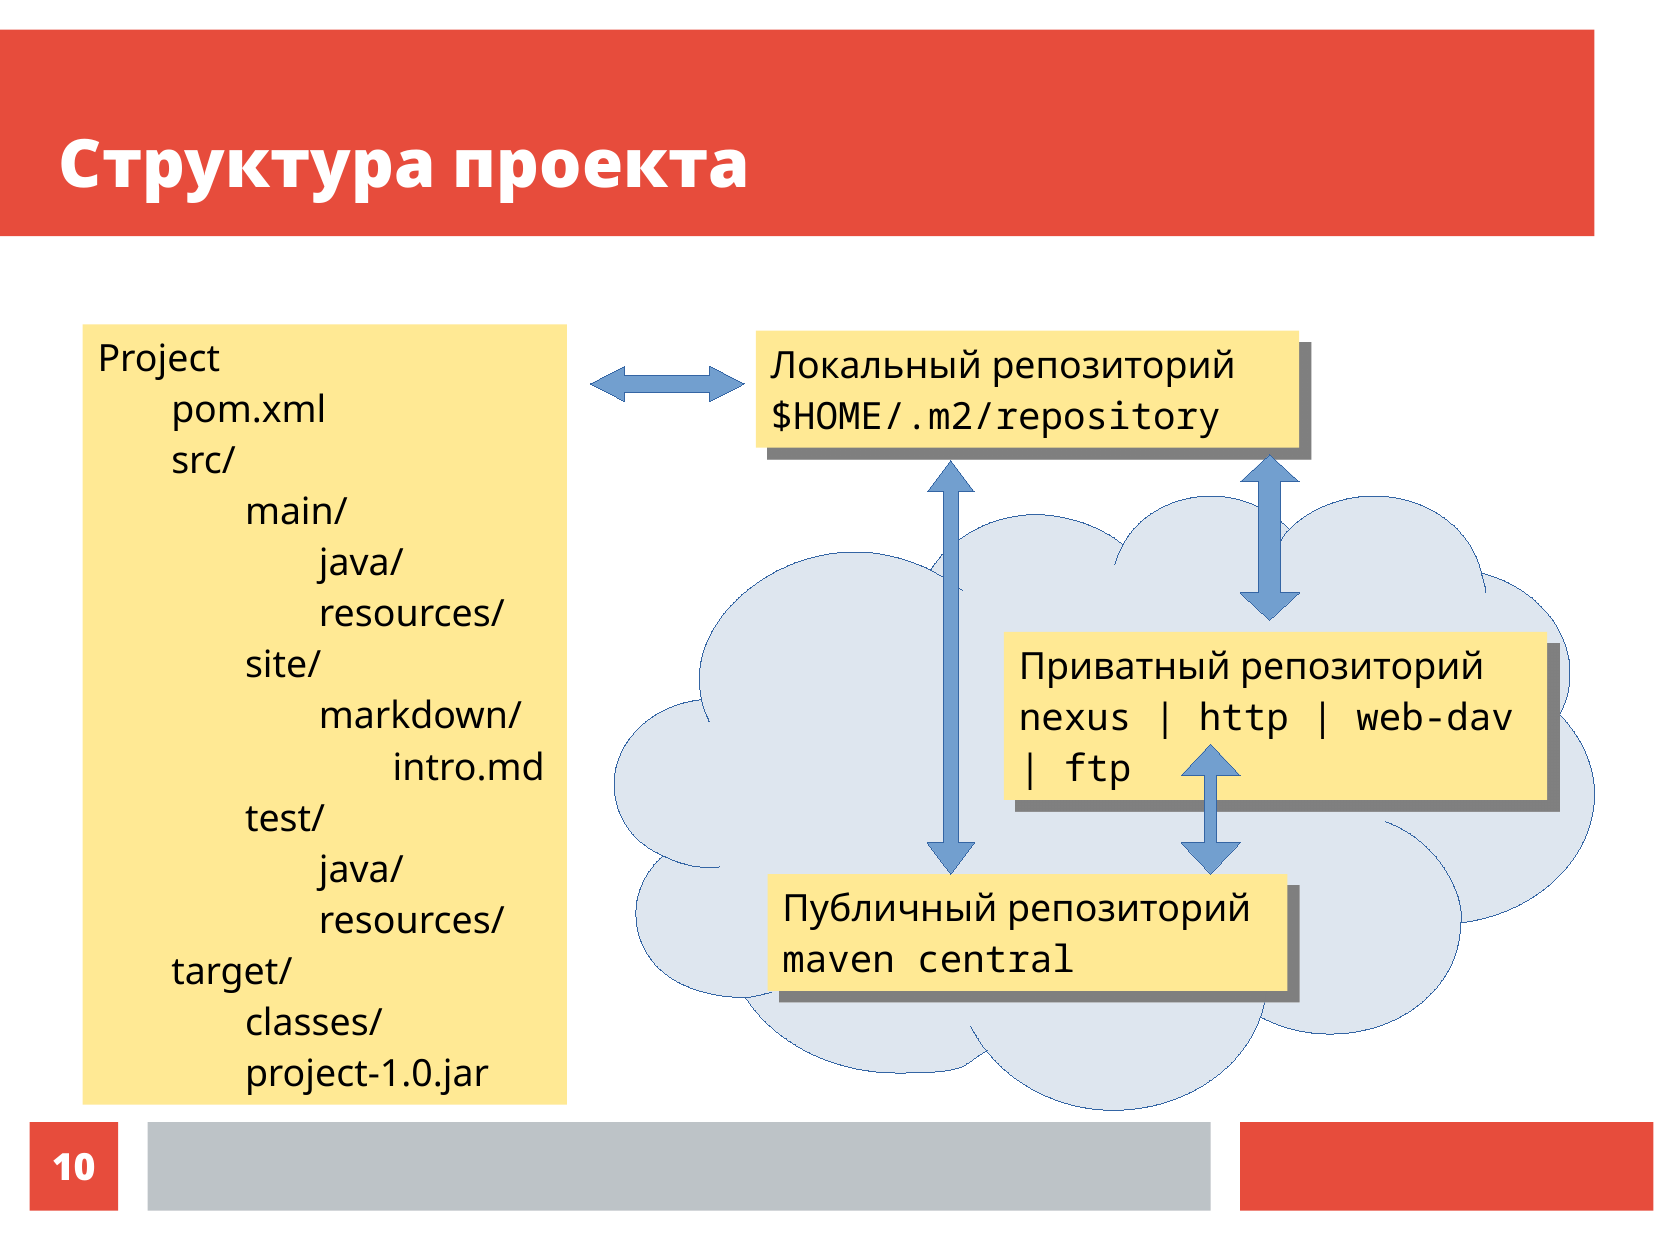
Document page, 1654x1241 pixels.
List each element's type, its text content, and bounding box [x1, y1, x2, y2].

title Структура проекта [59, 59, 1595, 207]
text_box Локальный репозиторий $HOME/.m2/repository [755, 330, 1300, 434]
text_box [590, 366, 745, 402]
text_box Project pom.xml src/ main/ java/ resources/ site/ markdown/ intro.md test/ java/ resources/ target/ classes/ project-1.0.jar [82, 324, 567, 993]
text_box Приватный репозиторий nexus | http | web-dav | ftp [1003, 631, 1548, 735]
text_box [614, 454, 1595, 1111]
text_box Публичный репозиторий maven central [767, 874, 1288, 977]
